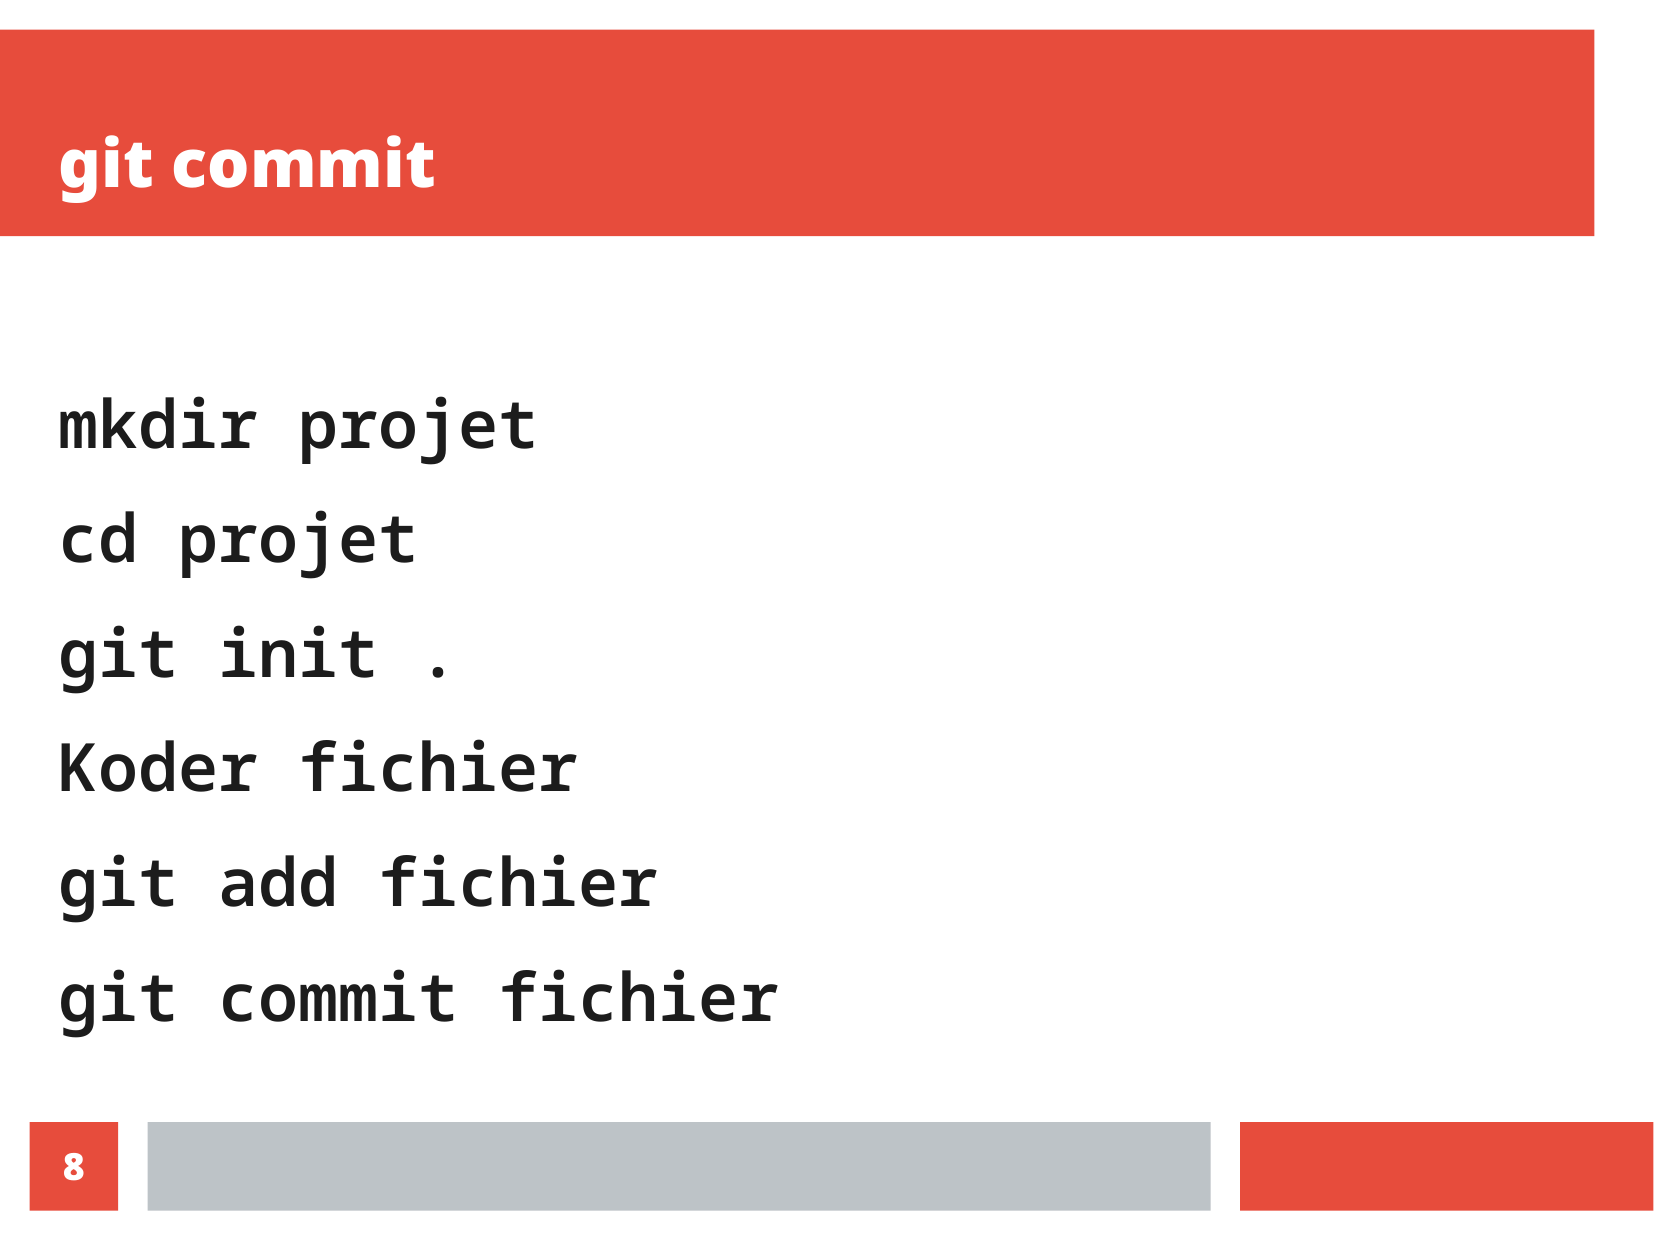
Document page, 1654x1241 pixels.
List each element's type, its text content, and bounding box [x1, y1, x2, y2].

title git commit [59, 59, 1595, 207]
list mkdir projet cd projet git init . Koder fichier git add fichier git commit fichier [59, 324, 1565, 1093]
